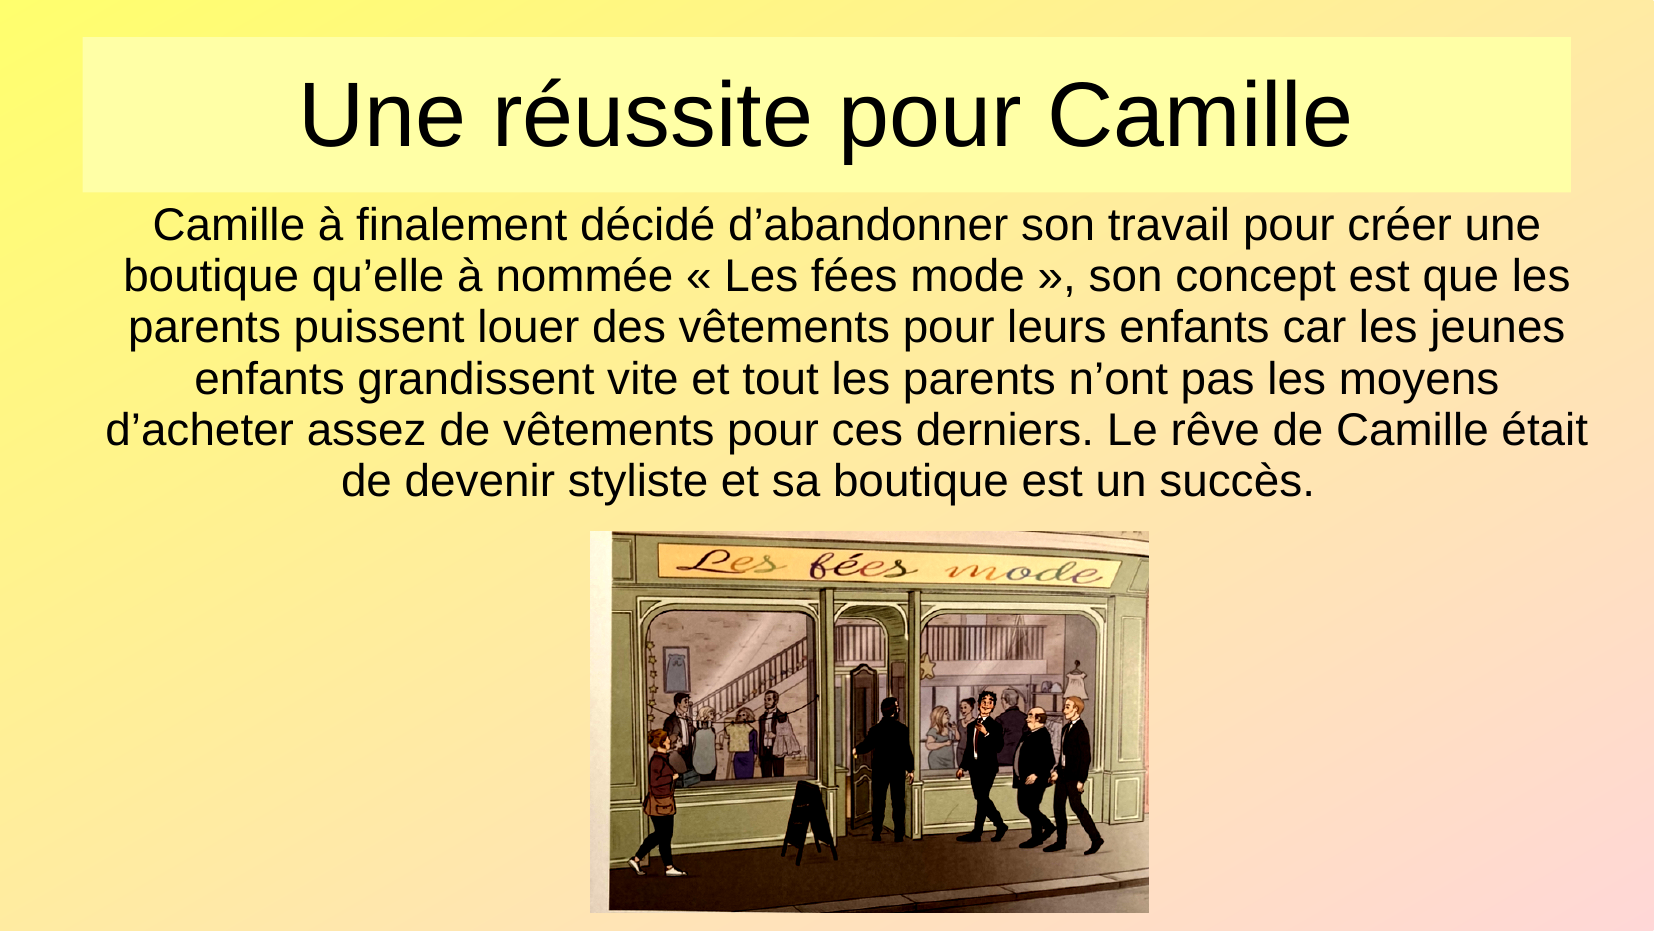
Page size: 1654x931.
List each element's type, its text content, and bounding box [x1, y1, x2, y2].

picture [590, 531, 1149, 914]
list Camille à finalement décidé d’abandonner son travail pour créer une boutique qu’elle à nommée « Les fées mode », son concept est que les parents puissent louer des vêtements pour leurs enfants car les jeunes enfants grandissent vite et tout les parents n’ont pas les moyens d’acheter assez de vêtements pour ces derniers. Le rêve de Camille était de devenir styliste et sa boutique est un succès. [29, 198, 1595, 532]
title Une réussite pour Camille [82, 37, 1571, 193]
